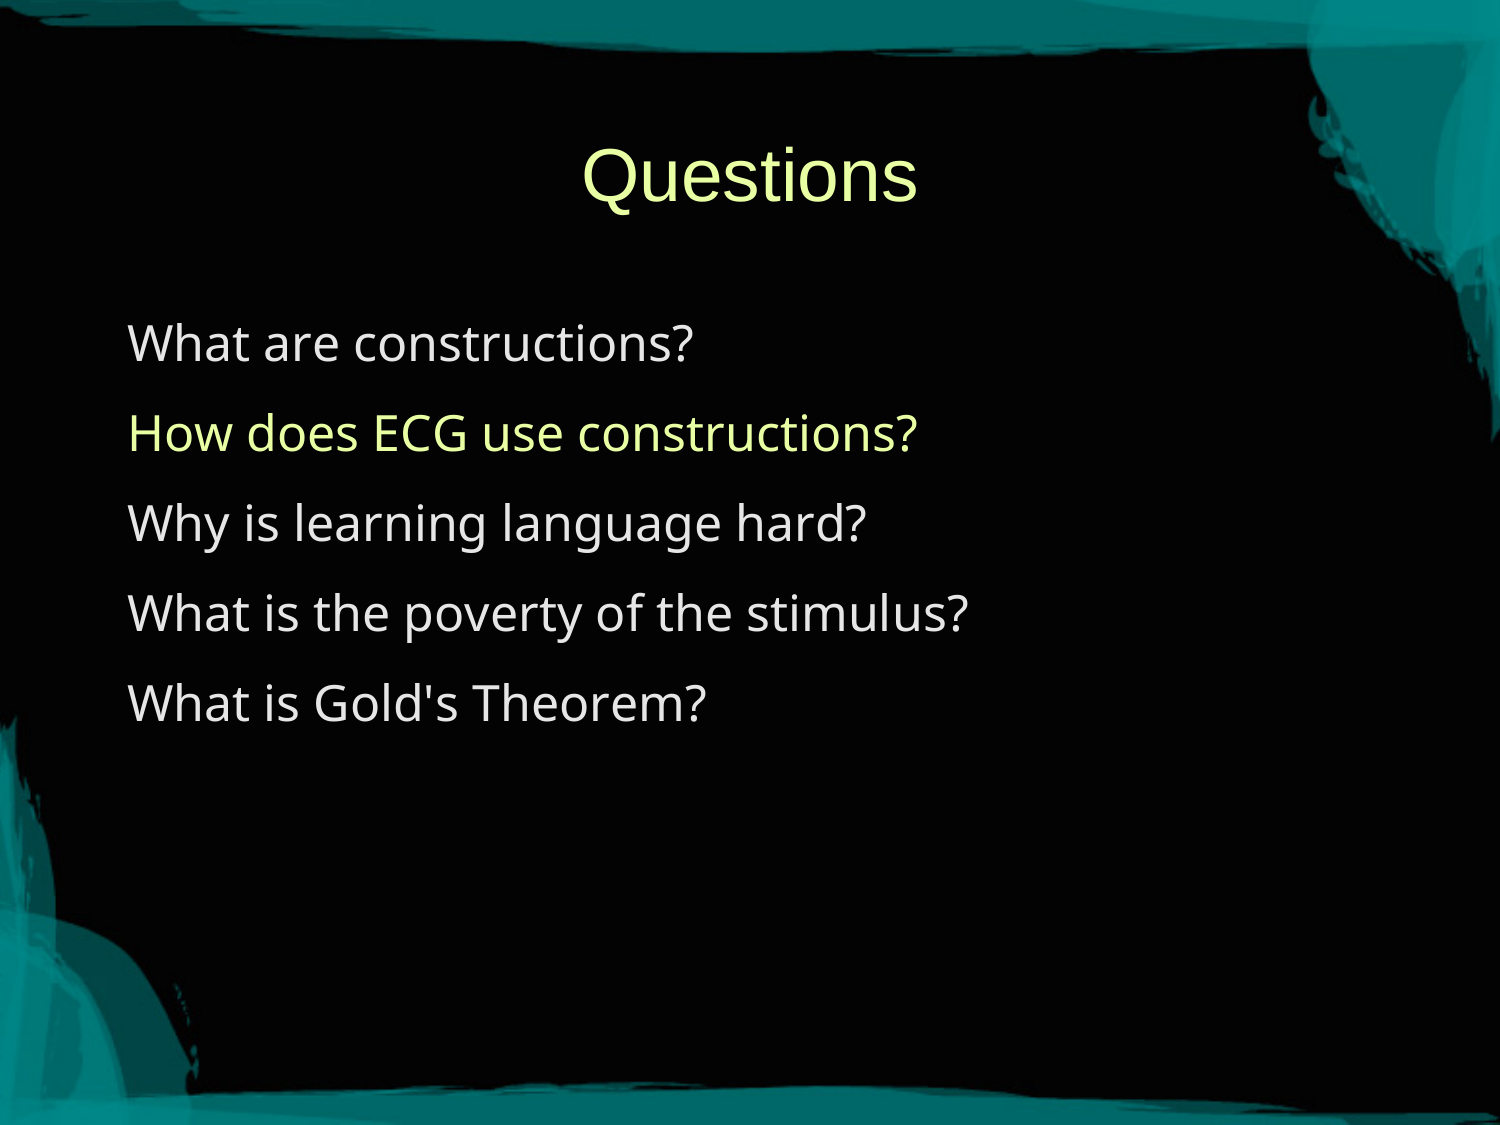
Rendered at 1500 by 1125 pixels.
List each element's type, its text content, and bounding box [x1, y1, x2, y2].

picture [0, 0, 1500, 1125]
title Questions [112, 87, 1388, 263]
list What are constructions? How does ECG use constructions? Why is learning language hard? What is the poverty of the stimulus? What is Gold's Theorem? [112, 299, 1388, 1000]
